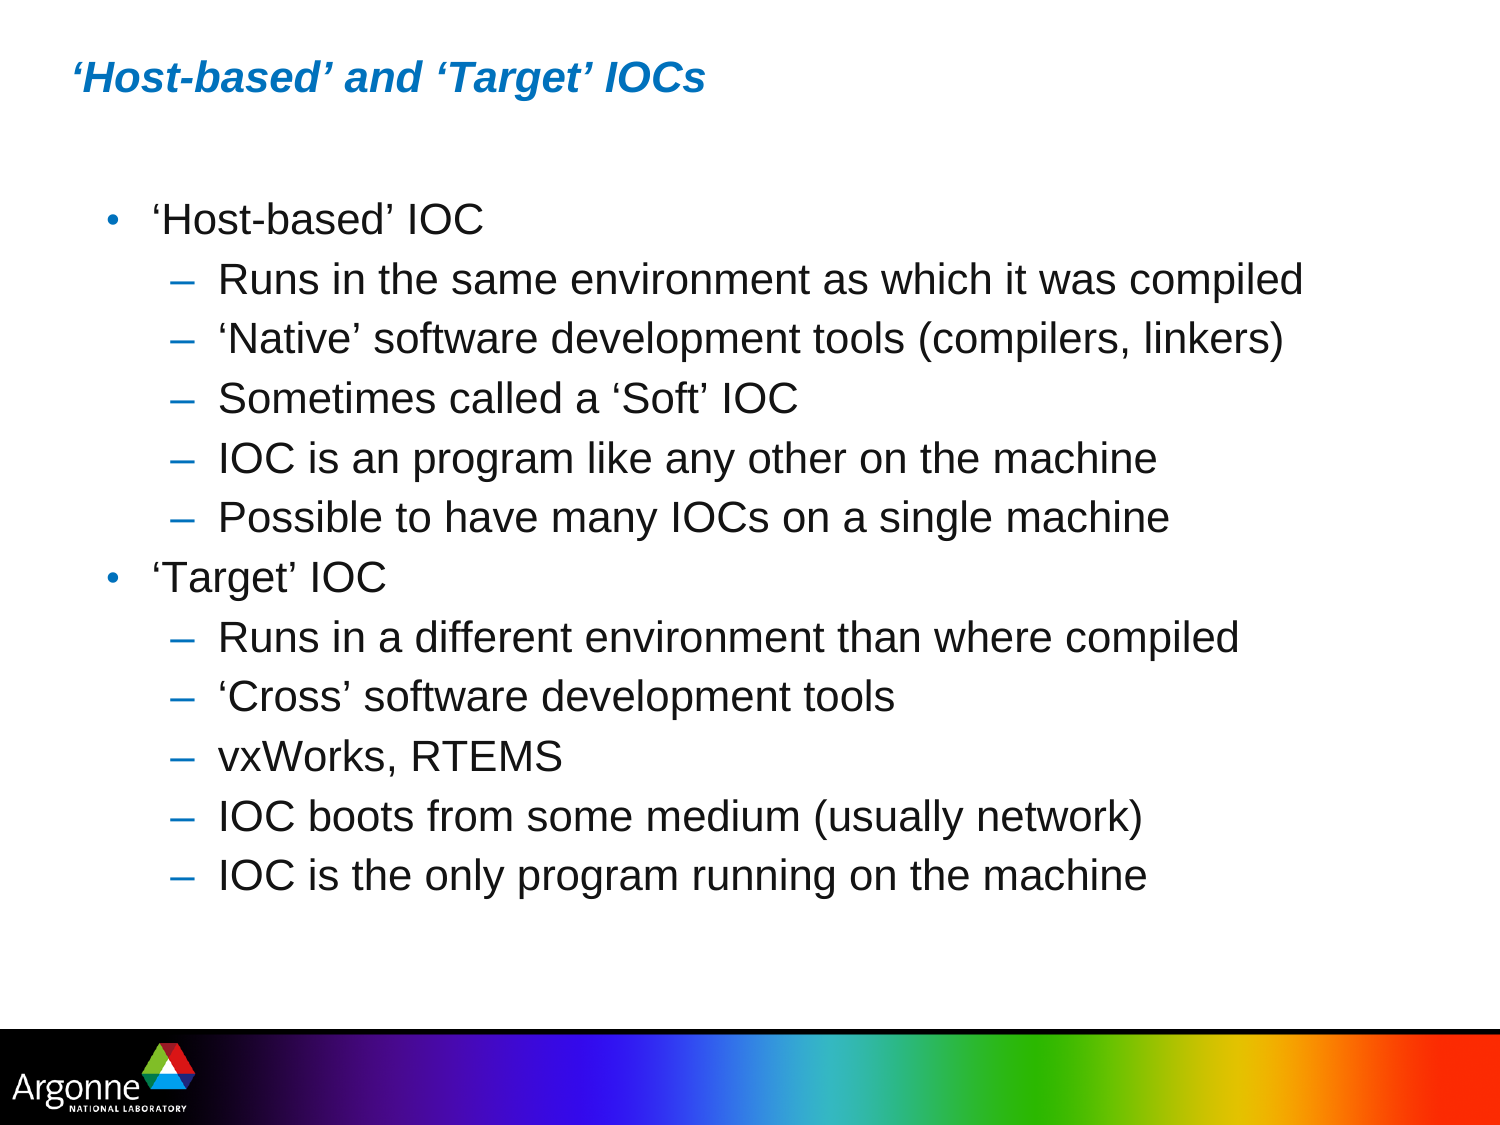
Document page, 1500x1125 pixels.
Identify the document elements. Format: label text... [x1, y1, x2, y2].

list ‘Host-based’ IOC Runs in the same environment as which it was compiled ‘Native’ software development tools (compilers, linkers) Sometimes called a ‘Soft’ IOC IOC is an program like any other on the machine Possible to have many IOCs on a single machine ‘Target’ IOC Runs in a different environment than where compiled ‘Cross’ software development tools vxWorks, RTEMS IOC boots from some medium (usually network) IOC is the only program running on the machine [90, 187, 1435, 954]
title ‘Host-based’ and ‘Target’ IOCs [55, 57, 1361, 113]
picture [0, 1029, 1500, 1125]
